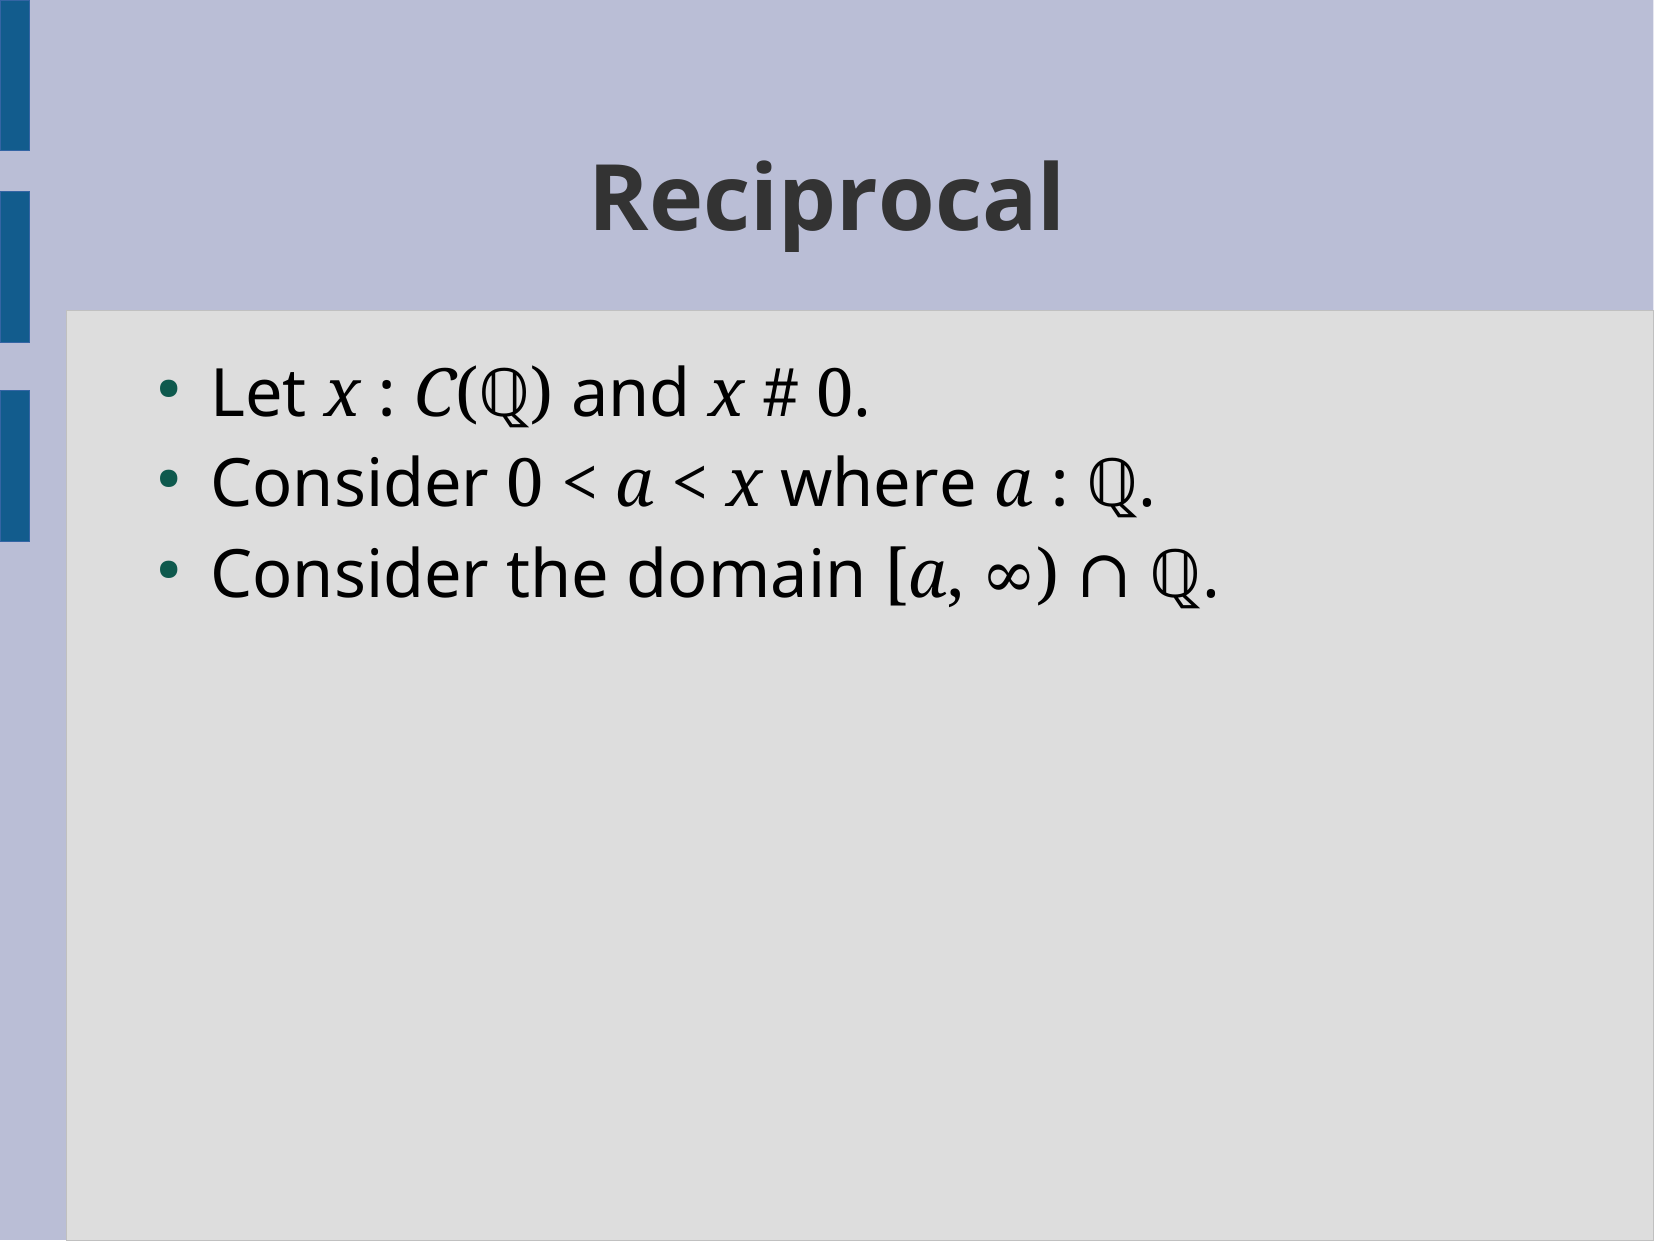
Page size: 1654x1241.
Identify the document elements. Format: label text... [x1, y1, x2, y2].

list Let x : C(ℚ) and x # 0. Consider 0 < a < x where a : ℚ. Consider the domain [a, ∞) ∩ ℚ. [121, 344, 1534, 1127]
title Reciprocal [121, 91, 1534, 299]
